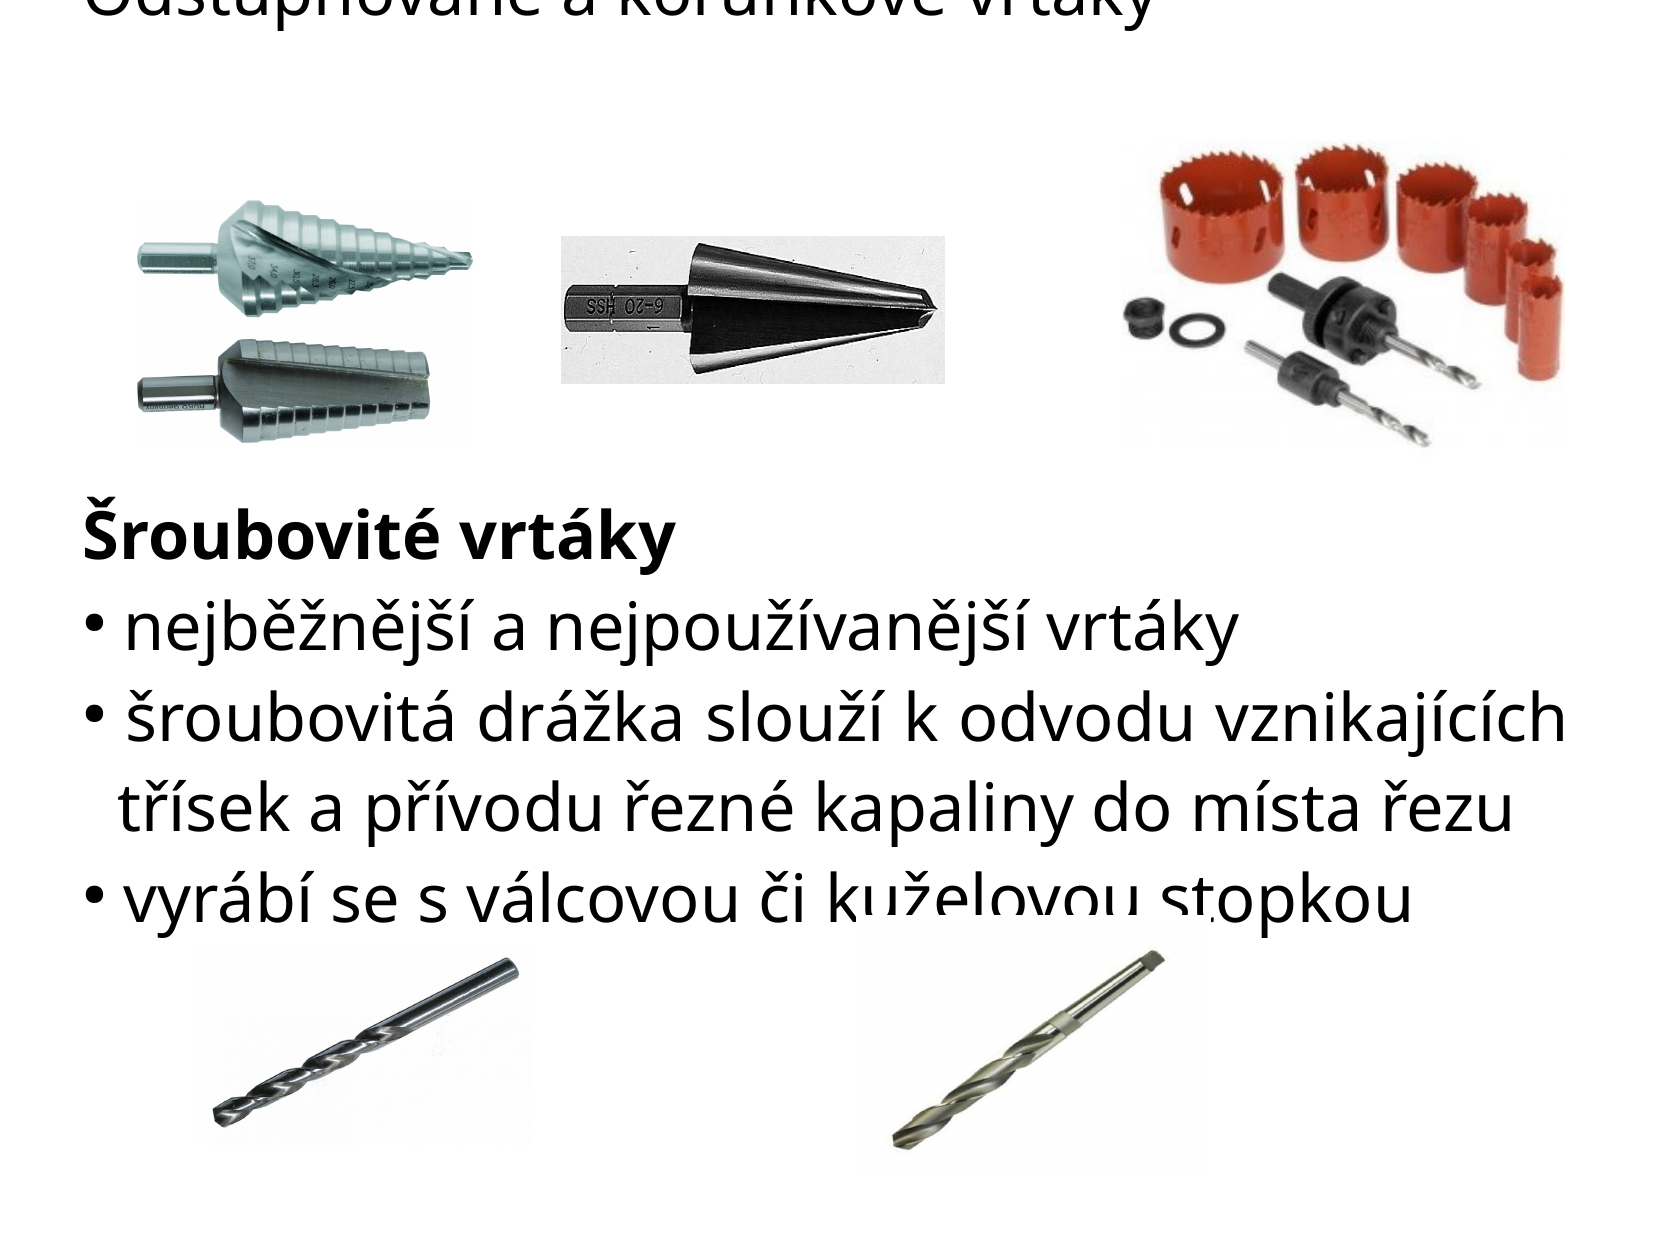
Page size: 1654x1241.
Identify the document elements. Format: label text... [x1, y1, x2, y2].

picture [1122, 88, 1565, 502]
picture [198, 944, 532, 1145]
picture [137, 200, 473, 443]
subtitle Odstupňované a korunkové vrtáky Šroubovité vrtáky nejběžnější a nejpoužívanější vrtáky šroubovitá drážka slouží k odvodu vznikajících třísek a přívodu řezné kapaliny do místa řezu vyrábí se s válcovou či kuželovou stopkou [82, 36, 1571, 1122]
picture [561, 236, 945, 384]
picture [856, 915, 1211, 1178]
